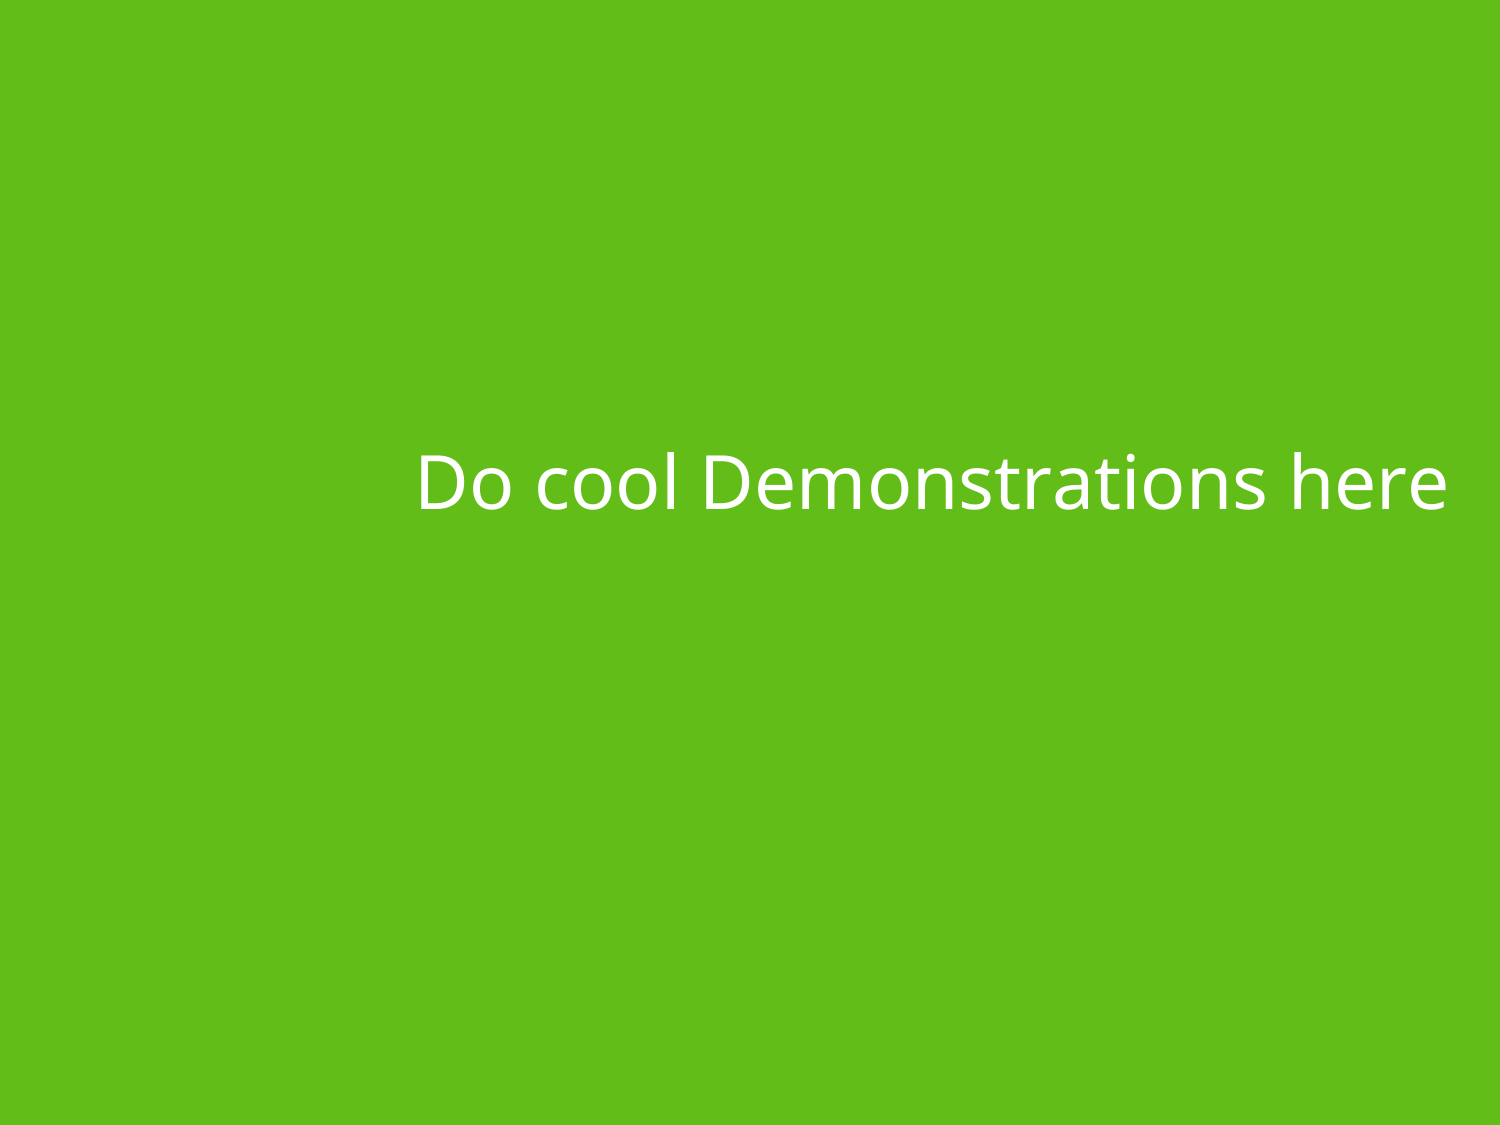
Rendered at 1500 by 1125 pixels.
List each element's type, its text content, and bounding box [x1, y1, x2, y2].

title Do cool Demonstrations here [245, 386, 1451, 575]
